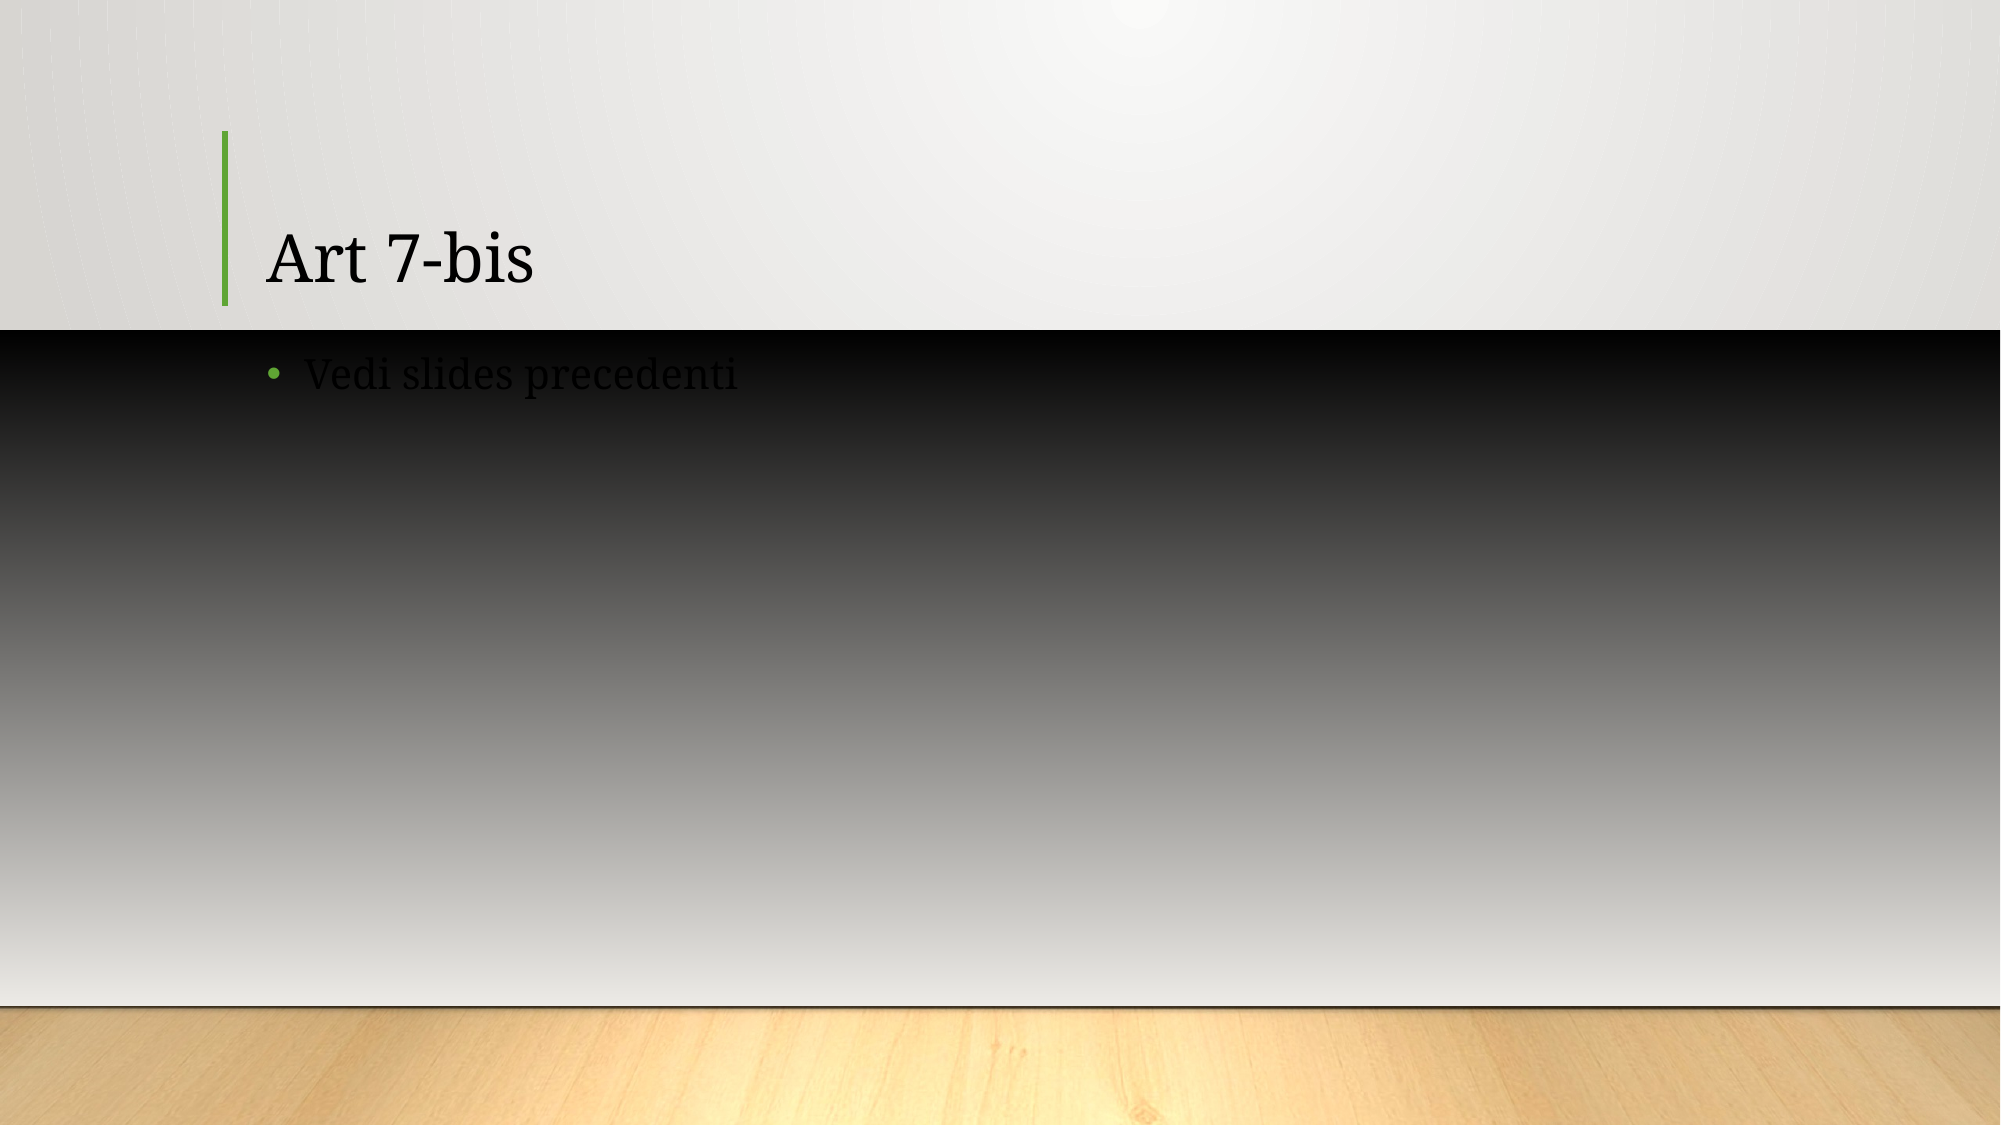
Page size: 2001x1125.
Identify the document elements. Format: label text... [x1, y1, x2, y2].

list Vedi slides precedenti [251, 330, 1814, 897]
title Art 7-bis [251, 131, 1814, 305]
